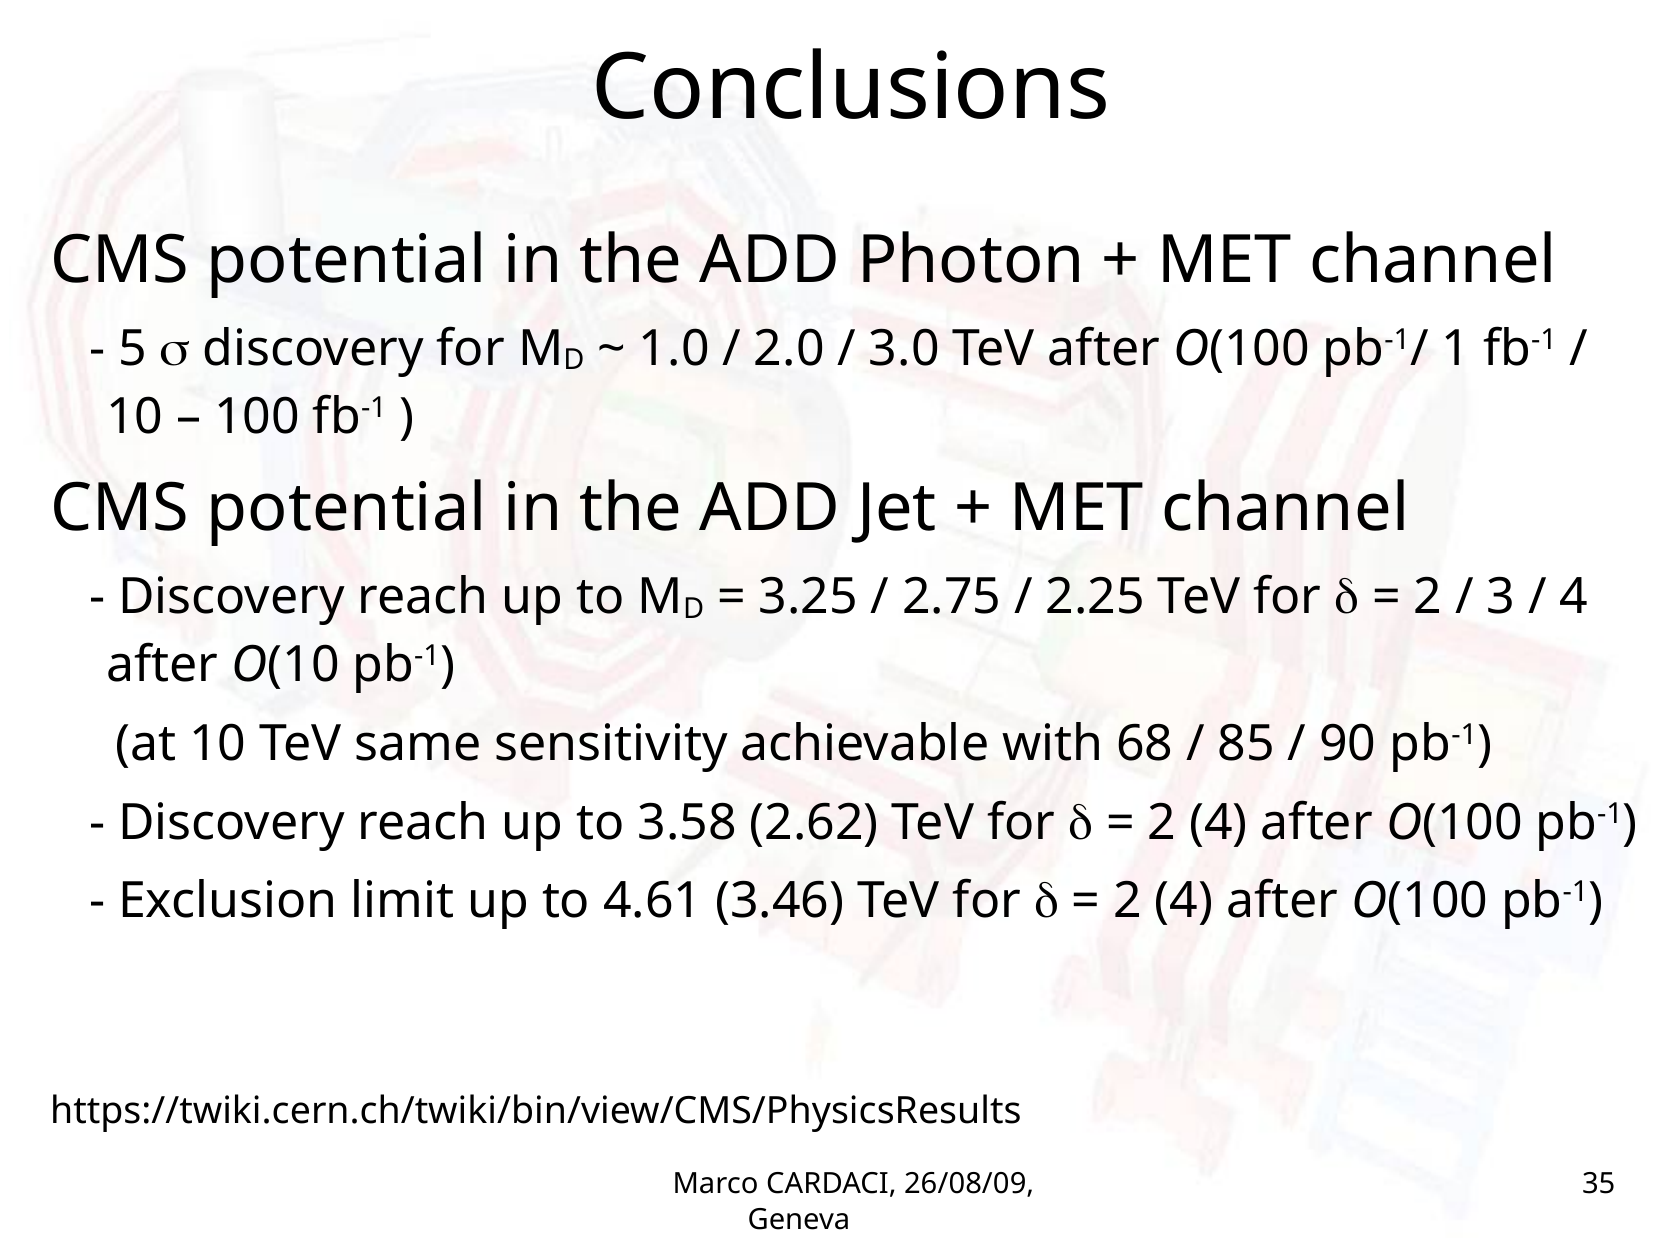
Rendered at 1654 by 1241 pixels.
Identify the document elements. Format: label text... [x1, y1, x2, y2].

picture [9, 3, 1654, 1238]
title Conclusions [191, 0, 1512, 154]
text_box 35 [1567, 1157, 1643, 1213]
text_box Marco CARDACI, 26/08/09, Geneva [657, 1157, 1078, 1213]
text_box CMS potential in the ADD Photon + MET channel - 5  discovery for MD ~ 1.0 / 2.0 / 3.0 TeV after O(100 pb-1/ 1 fb-1 / 10 – 100 fb-1 ) CMS potential in the ADD Jet + MET channel - Discovery reach up to MD = 3.25 / 2.75 / 2.25 TeV for  = 2 / 3 / 4 after O(10 pb-1) (at 10 TeV same sensitivity achievable with 68 / 85 / 90 pb-1) - Discovery reach up to 3.58 (2.62) TeV for  = 2 (4) after O(100 pb-1) - Exclusion limit up to 4.61 (3.46) TeV for  = 2 (4) after O(100 pb-1) https://twiki.cern.ch/twiki/bin/view/CMS/PhysicsResults [35, 203, 1654, 1126]
